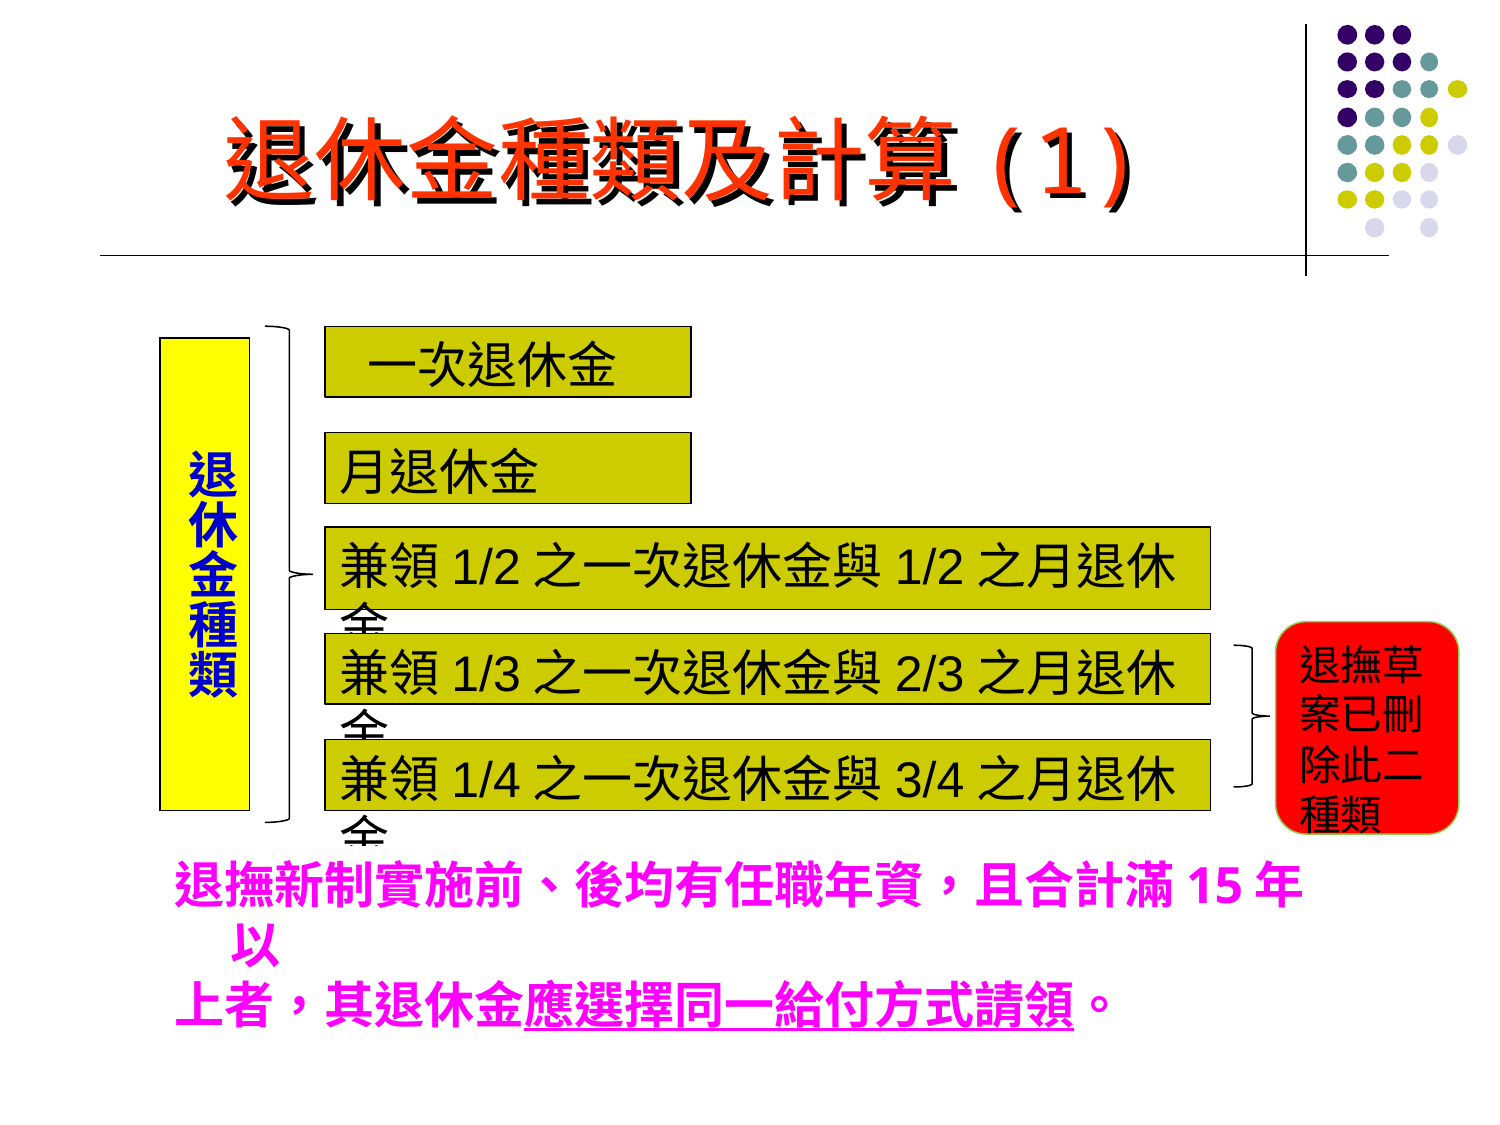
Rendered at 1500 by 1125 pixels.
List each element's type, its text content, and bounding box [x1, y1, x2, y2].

title 退休金種類及計算(1) [64, 54, 1303, 220]
text_box 兼領1/2之一次退休金與1/2之月退休金 [324, 527, 1211, 610]
text_box 月退休金 [324, 432, 691, 504]
text_box 退撫新制實施前、後均有任職年資，且合計滿15年以 上者，其退休金應選擇同一給付方式請領。 [159, 846, 1341, 1012]
list [353, 821, 376, 830]
text_box 兼領1/3之一次退休金與2/3之月退休金 [324, 633, 1211, 705]
text_box 兼領1/4之一次退休金與3/4之月退休金 [324, 739, 1211, 811]
text_box 退休金種類 [159, 337, 250, 811]
text_box 退撫草案已刪除此二種類 [1275, 621, 1459, 835]
list [100, 267, 1451, 991]
text_box 一次退休金 [324, 326, 691, 398]
